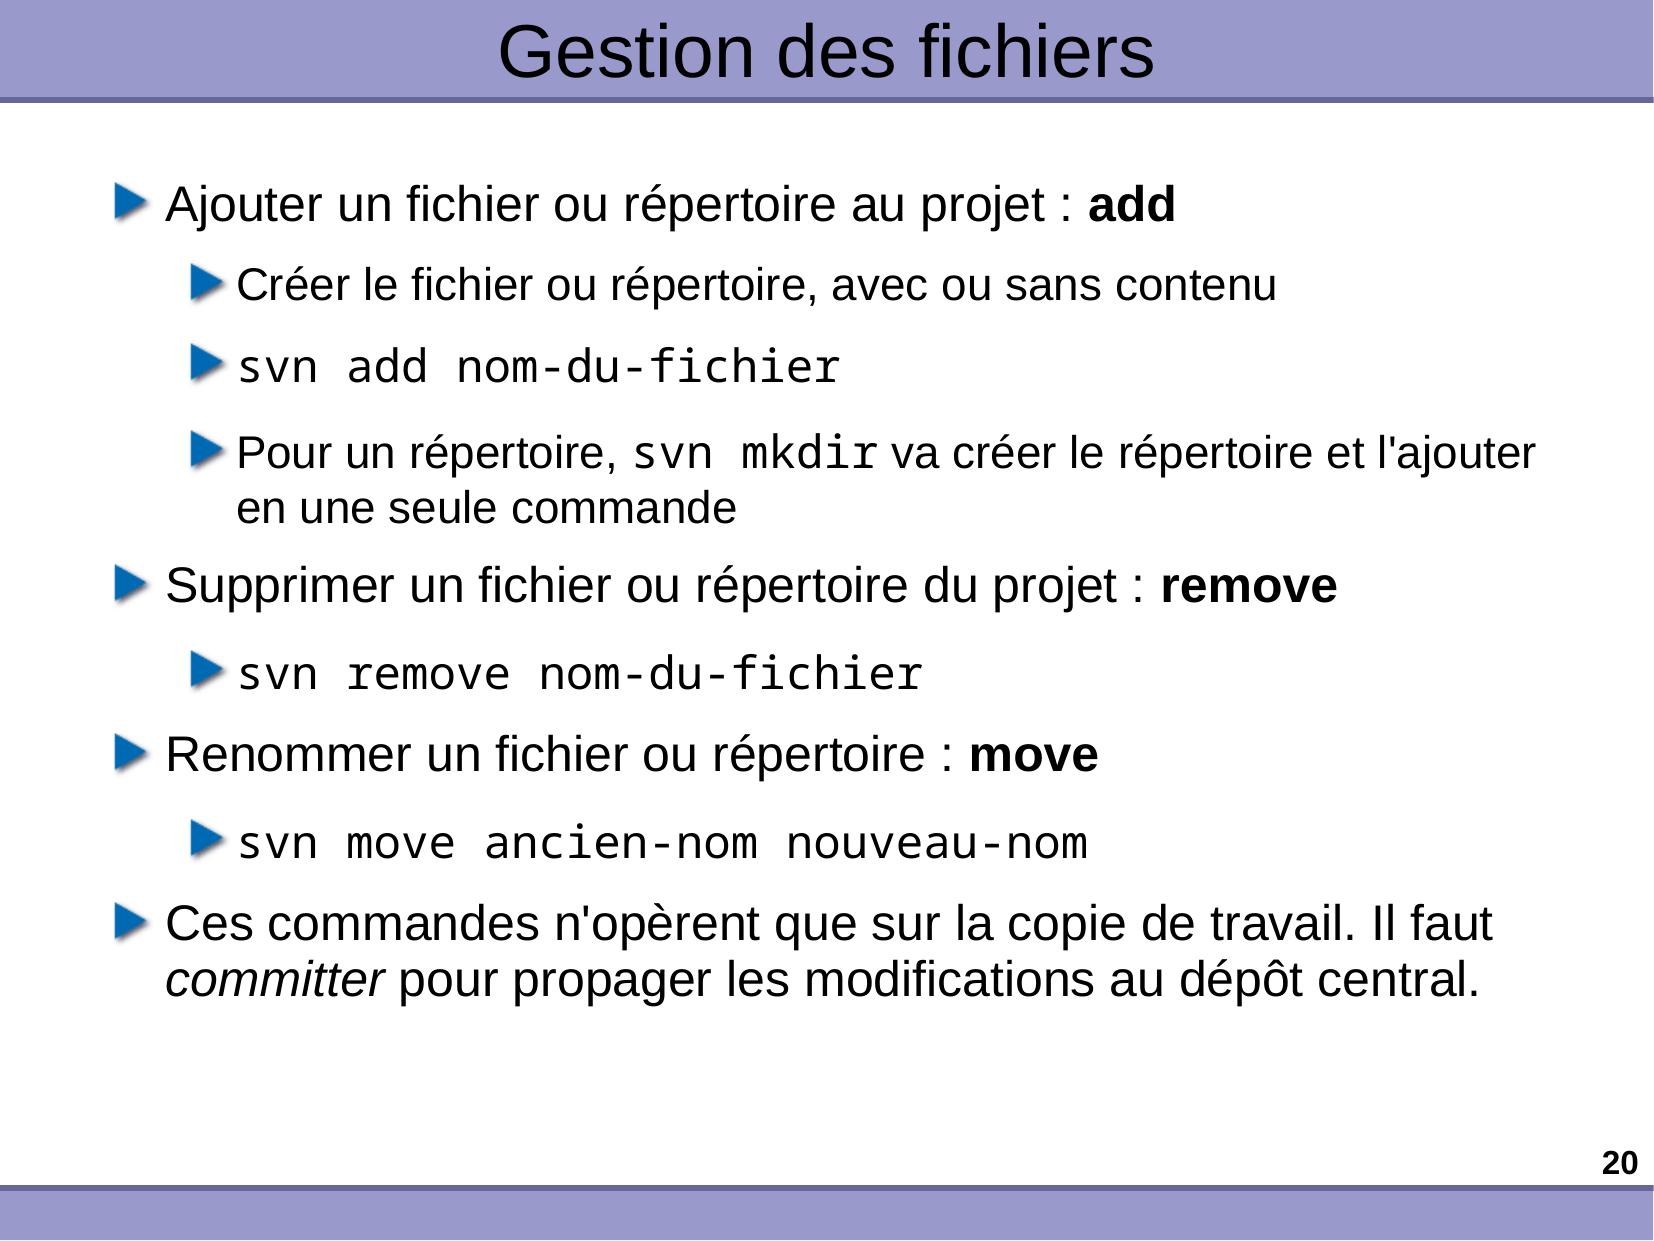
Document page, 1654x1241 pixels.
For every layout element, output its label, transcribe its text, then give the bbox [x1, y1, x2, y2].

title Gestion des fichiers [0, 4, 1654, 98]
list Ajouter un fichier ou répertoire au projet : add Créer le fichier ou répertoire, avec ou sans contenu svn add nom-du-fichier Pour un répertoire, svn mkdir va créer le répertoire et l'ajouter en une seule commande Supprimer un fichier ou répertoire du projet : remove svn remove nom-du-fichier Renommer un fichier ou répertoire : move svn move ancien-nom nouveau-nom Ces commandes n'opèrent que sur la copie de travail. Il faut committer pour propager les modifications au dépôt central. [94, 175, 1578, 1092]
